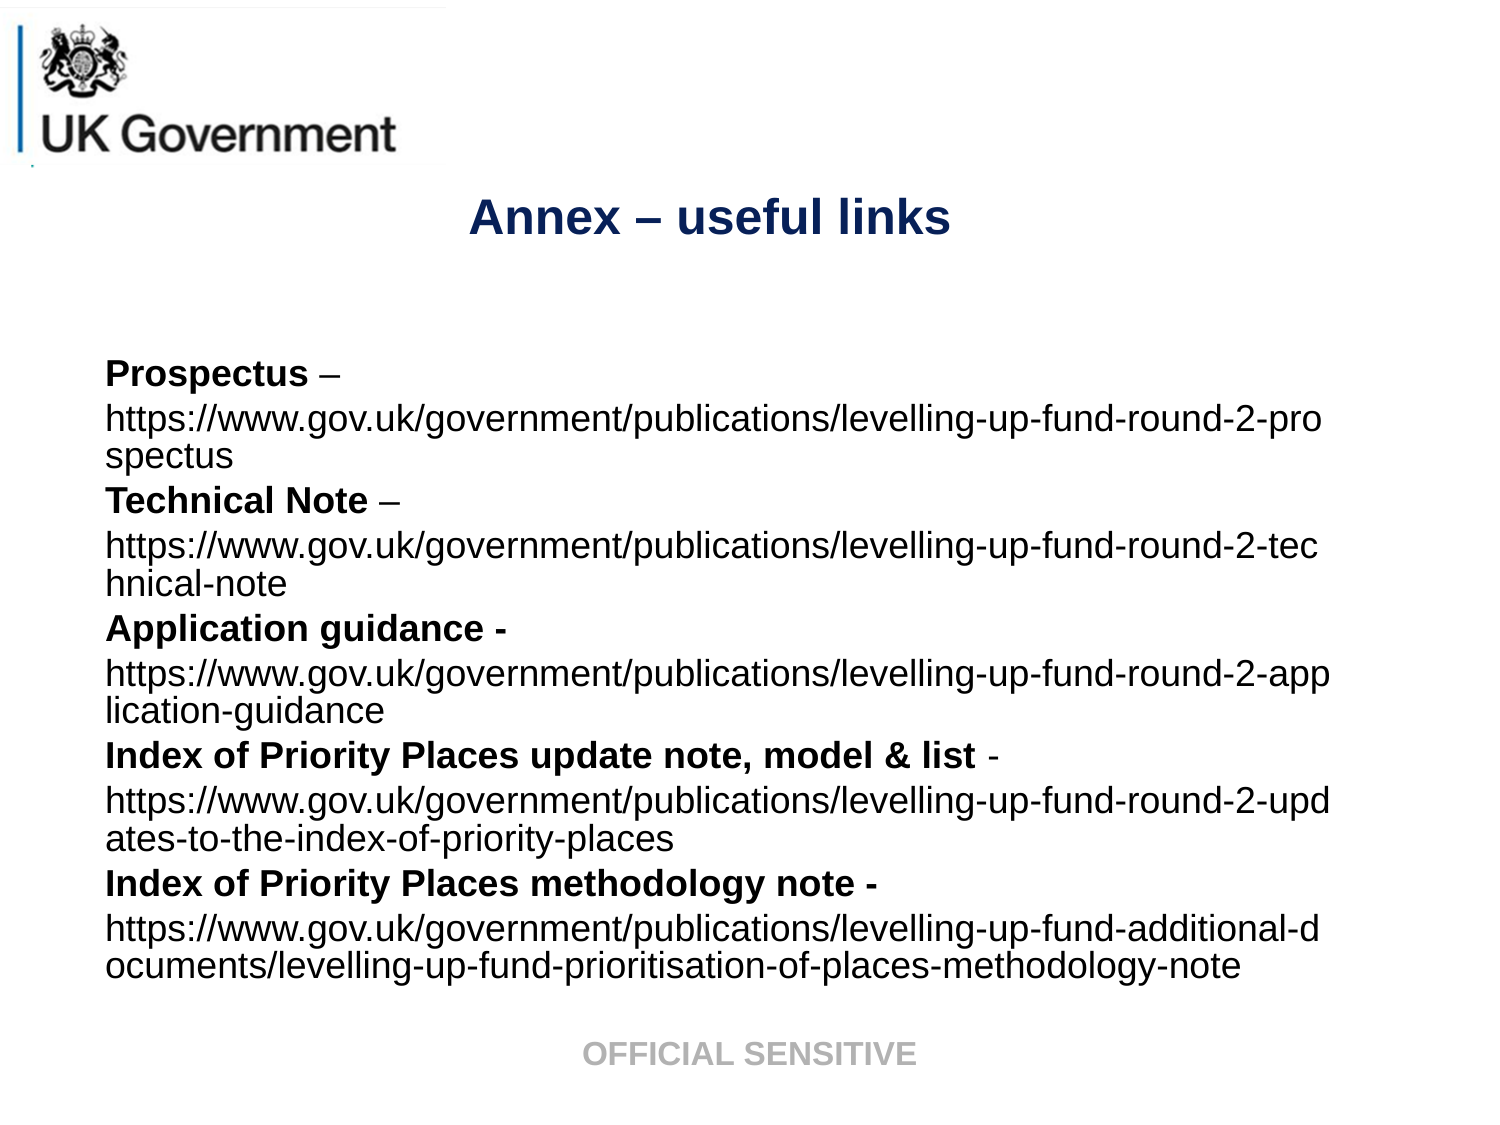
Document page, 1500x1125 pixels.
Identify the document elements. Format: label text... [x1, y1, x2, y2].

text_box Prospectus – https://www.gov.uk/government/publications/levelling-up-fund-round-2-prospectus Technical Note – https://www.gov.uk/government/publications/levelling-up-fund-round-2-technical-note Application guidance - https://www.gov.uk/government/publications/levelling-up-fund-round-2-application-guidance Index of Priority Places update note, model & list - https://www.gov.uk/government/publications/levelling-up-fund-round-2-updates-to-the-index-of-priority-places Index of Priority Places methodology note - https://www.gov.uk/government/publications/levelling-up-fund-additional-documents/levelling-up-fund-prioritisation-of-places-methodology-note [90, 341, 1352, 947]
title Annex – useful links [28, 177, 1392, 253]
picture [0, 0, 446, 165]
